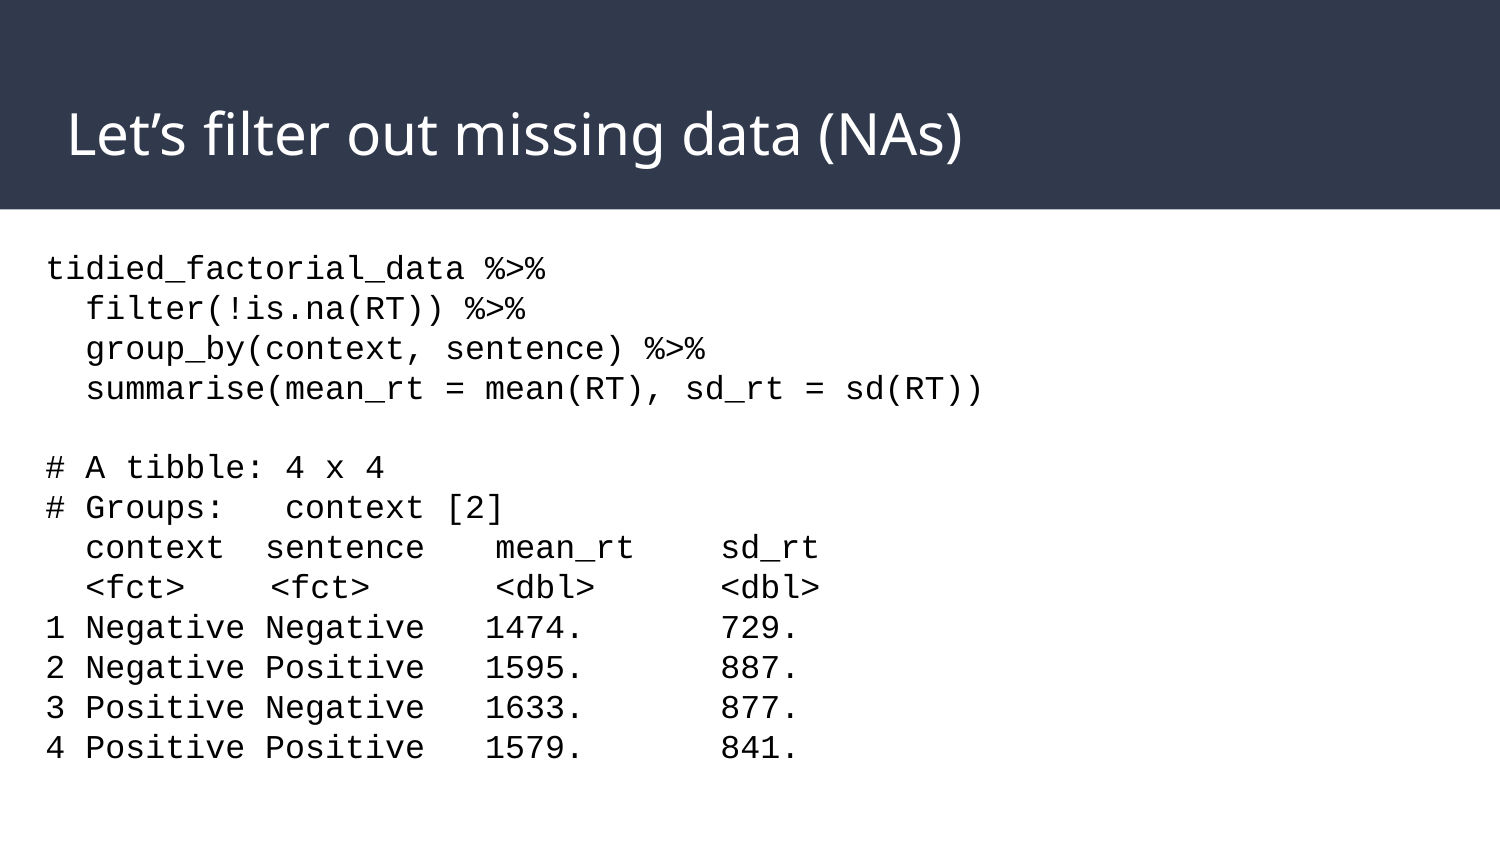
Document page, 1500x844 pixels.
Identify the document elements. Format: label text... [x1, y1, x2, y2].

title Let’s filter out missing data (NAs) [51, 82, 1449, 185]
text_box tidied_factorial_data %>% filter(!is.na(RT)) %>% group_by(context, sentence) %>% summarise(mean_rt = mean(RT), sd_rt = sd(RT)) # A tibble: 4 x 4 # Groups: context [2] context sentence mean_rt sd_rt <fct> <fct> <dbl> <dbl> 1 Negative Negative 1474. 729. 2 Negative Positive 1595. 887. 3 Positive Negative 1633. 877. 4 Positive Positive 1579. 841. [30, 231, 1464, 808]
